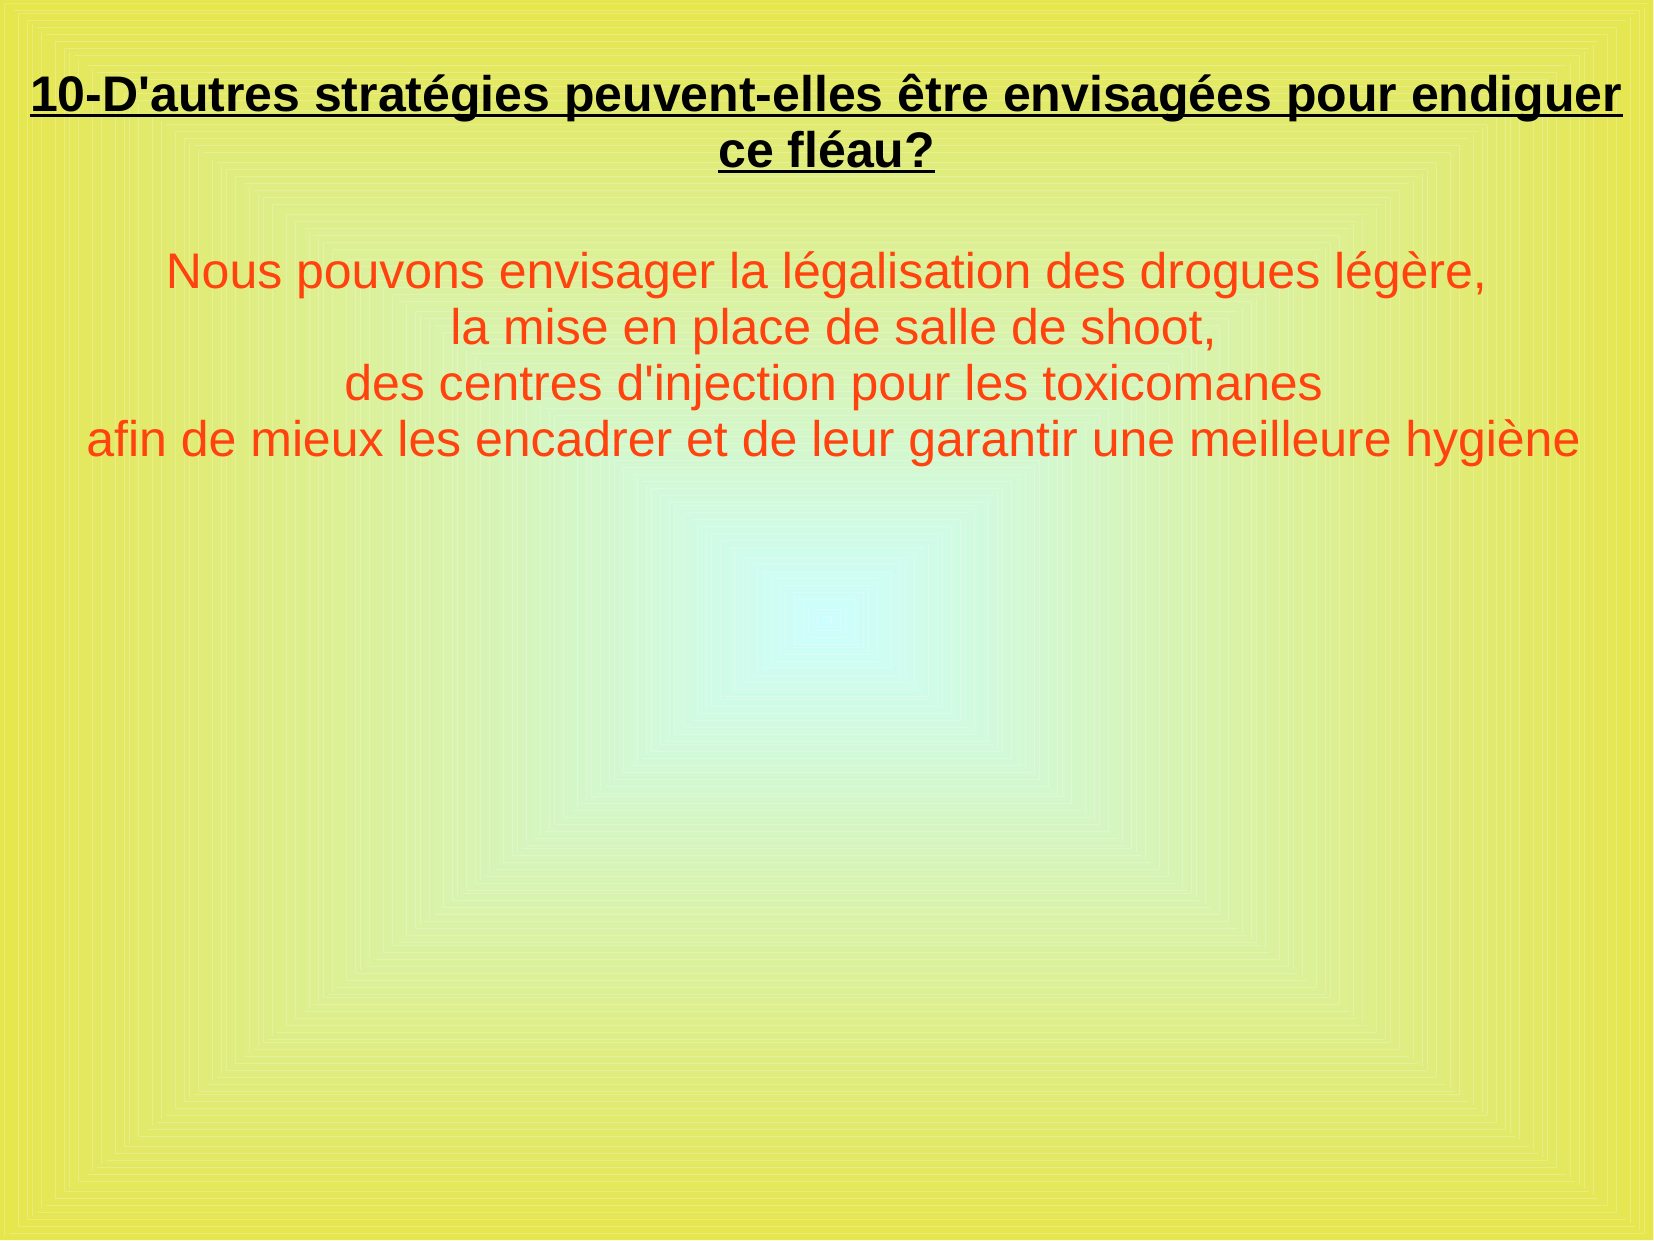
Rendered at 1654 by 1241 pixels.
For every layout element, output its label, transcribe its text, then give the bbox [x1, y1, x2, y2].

text_box Nous pouvons envisager la légalisation des drogues légère, la mise en place de salle de shoot, des centres d'injection pour les toxicomanes afin de mieux les encadrer et de leur garantir une meilleure hygiène [0, 236, 1654, 475]
text_box 10-D'autres stratégies peuvent-elles être envisagées pour endiguer ce fléau? [0, 58, 1654, 236]
